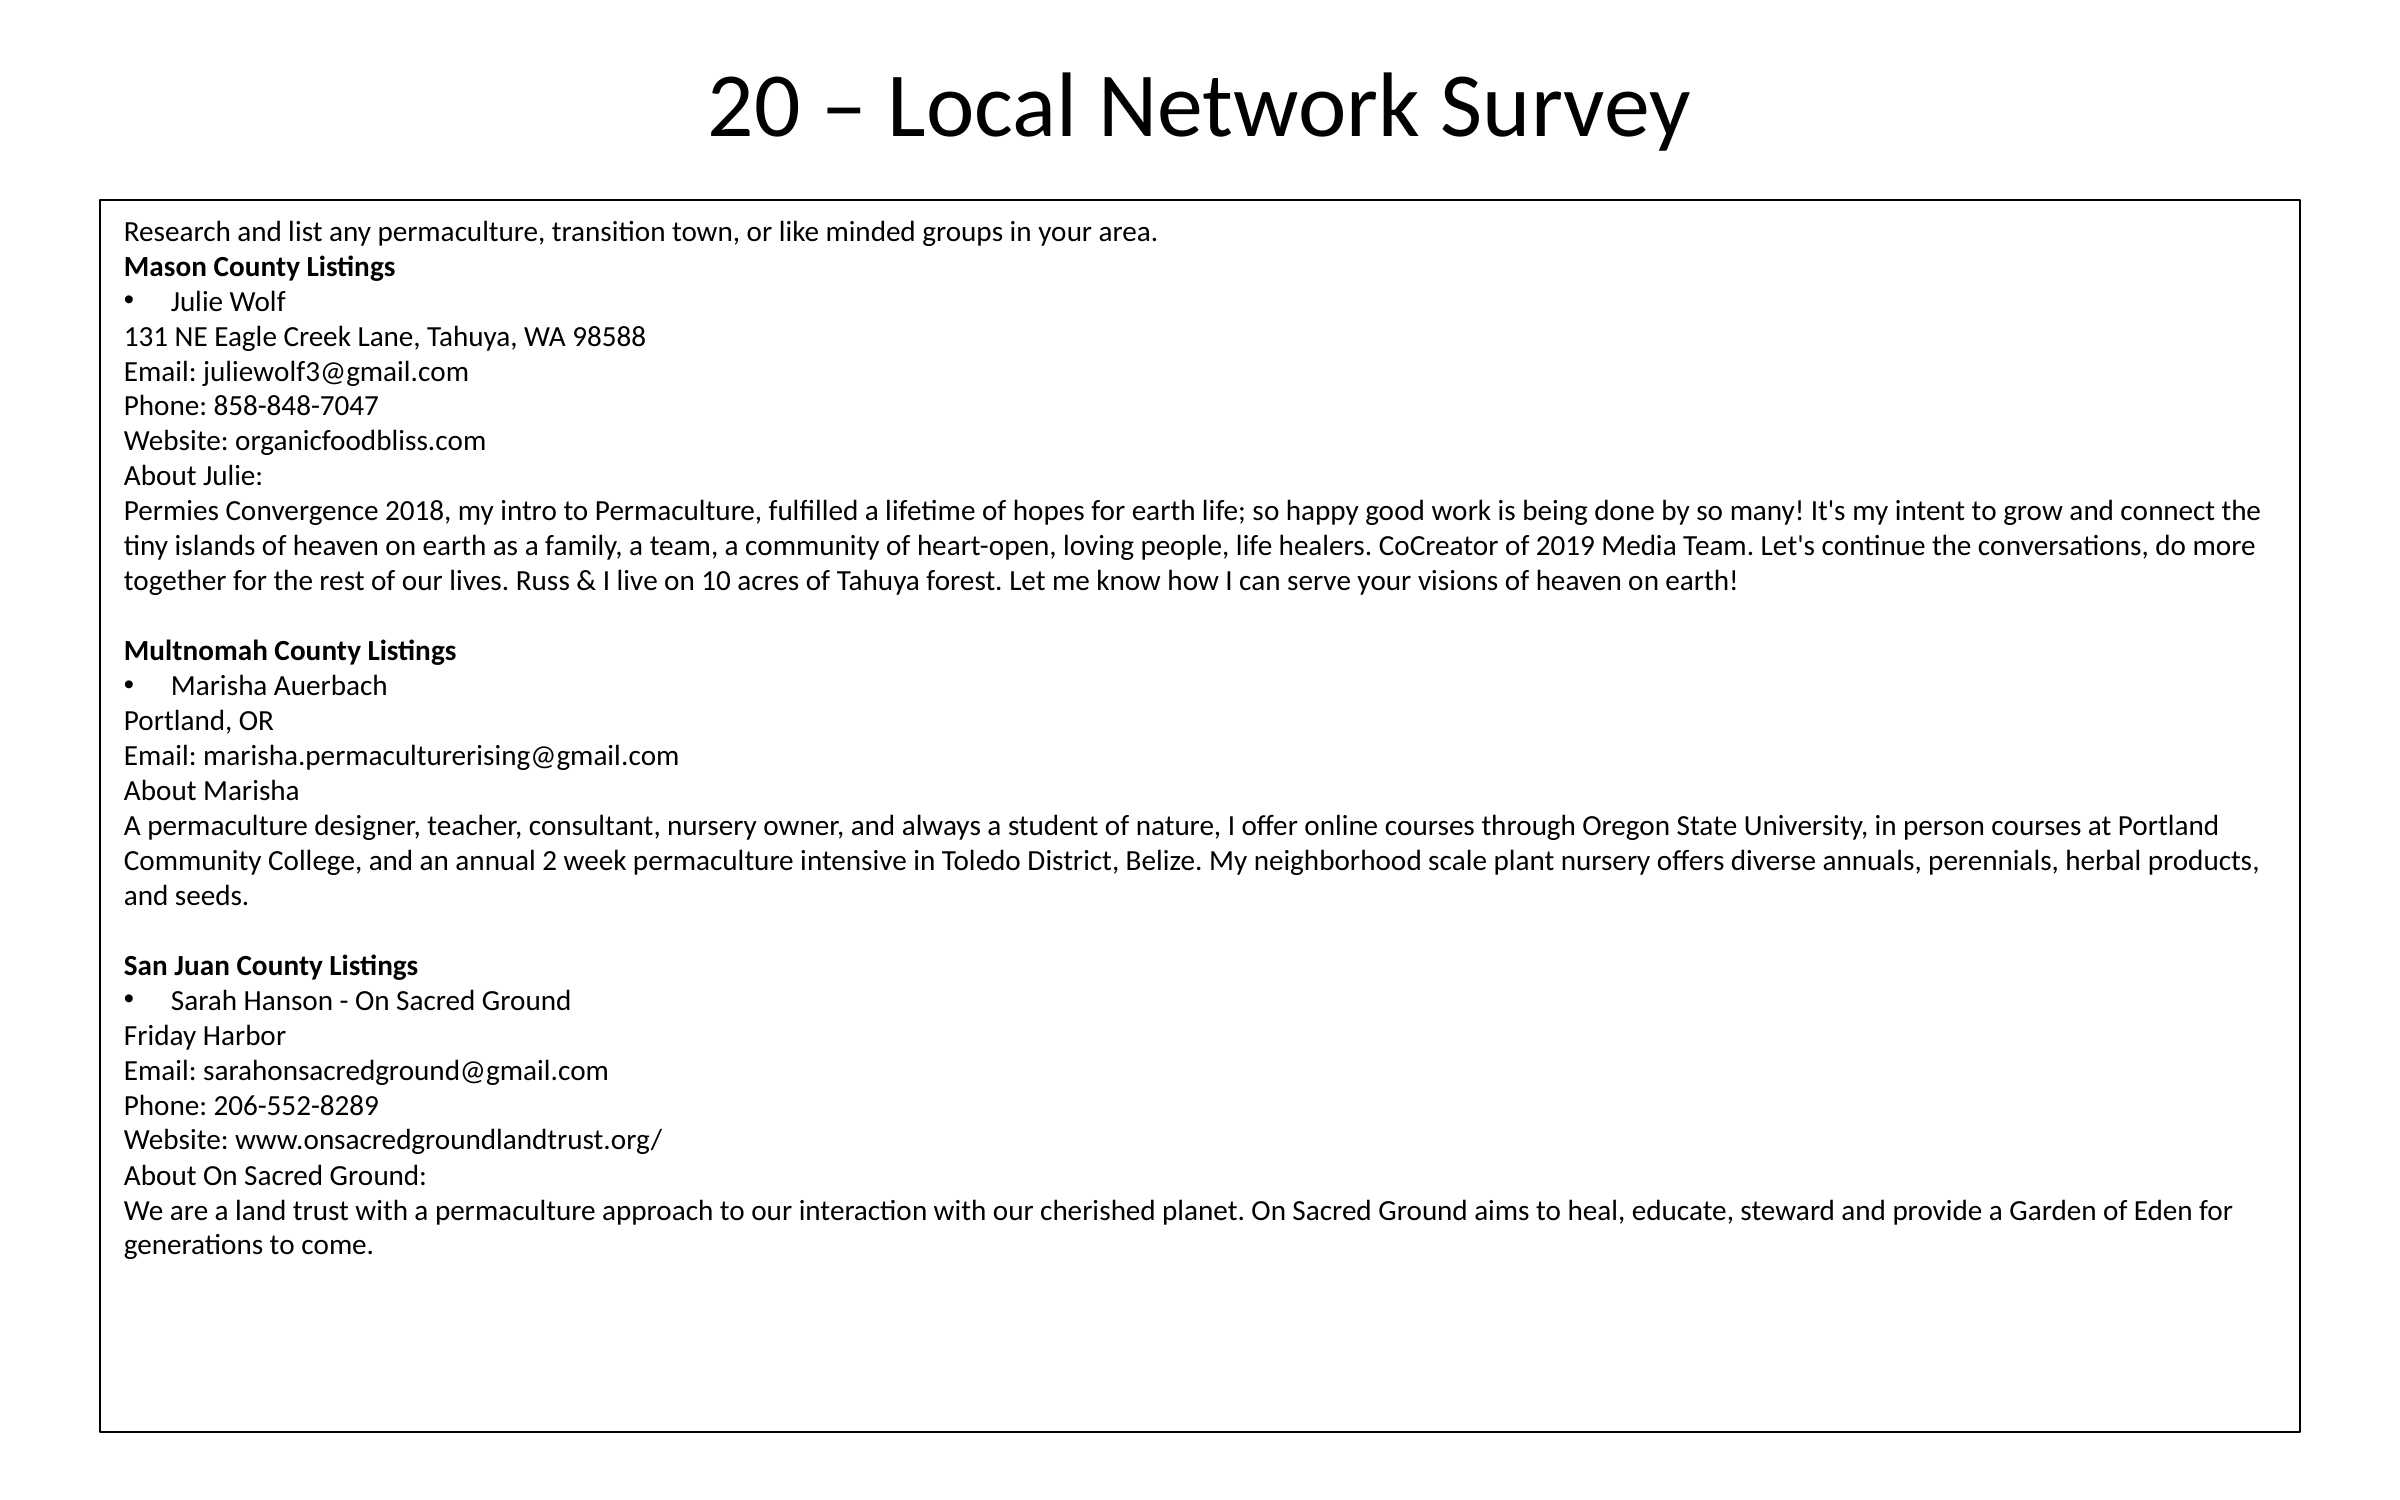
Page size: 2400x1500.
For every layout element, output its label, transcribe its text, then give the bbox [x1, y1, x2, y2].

text_box Research and list any permaculture, transition town, or like minded groups in your area. Mason County Listings Julie Wolf 131 NE Eagle Creek Lane, Tahuya, WA 98588 Email: juliewolf3@gmail.com Phone: 858-848-7047 Website: organicfoodbliss.com About Julie: Permies Convergence 2018, my intro to Permaculture, fulfilled a lifetime of hopes for earth life; so happy good work is being done by so many! It's my intent to grow and connect the tiny islands of heaven on earth as a family, a team, a community of heart-open, loving people, life healers. CoCreator of 2019 Media Team. Let's continue the conversations, do more together for the rest of our lives. Russ & I live on 10 acres of Tahuya forest. Let me know how I can serve your visions of heaven on earth! Multnomah County Listings Marisha Auerbach Portland, OR Email: marisha.permaculturerising@gmail.com About Marisha A permaculture designer, teacher, consultant, nursery owner, and always a student of nature, I offer online courses through Oregon State University, in person courses at Portland Community College, and an annual 2 week permaculture intensive in Toledo District, Belize. My neighborhood scale plant nursery offers diverse annuals, perennials, herbal products, and seeds. San Juan County Listings Sarah Hanson - On Sacred Ground Friday Harbor Email: sarahonsacredground@gmail.com Phone: 206-552-8289 Website: www.onsacredgroundlandtrust.org/ About On Sacred Ground: We are a land trust with a permaculture approach to our interaction with our cherished planet. On Sacred Ground aims to heal, educate, steward and provide a Garden of Eden for generations to come. [99, 199, 2300, 1432]
text_box 20 – Local Network Survey [179, 33, 2220, 167]
